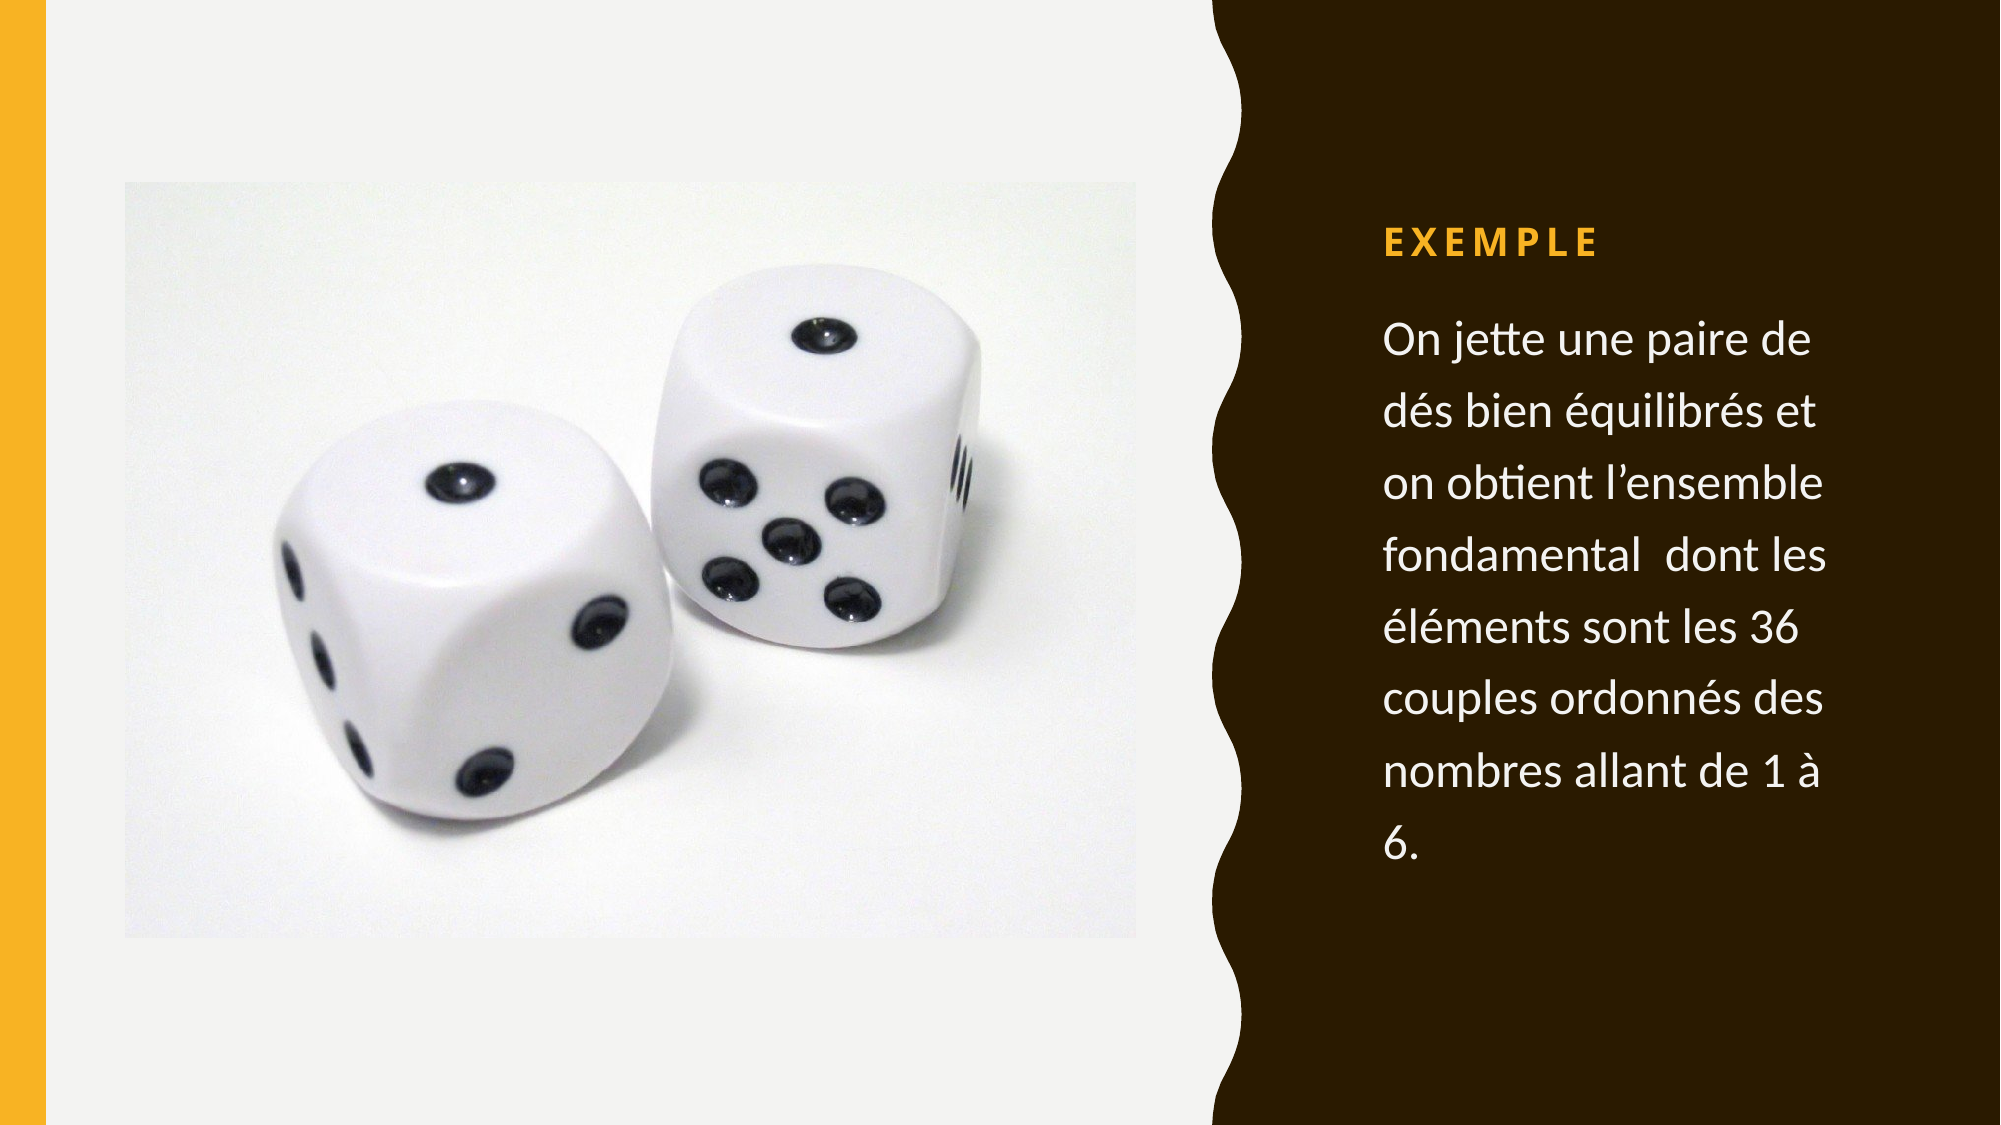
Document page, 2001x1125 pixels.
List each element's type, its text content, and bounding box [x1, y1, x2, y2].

list On jette une paire de dés bien équilibrés et on obtient l’ensemble fondamental dont les éléments sont les 36 couples ordonnés des nombres allant de 1 à 6. [1367, 285, 1876, 969]
picture [125, 182, 1136, 938]
title Exemple [1367, 75, 1876, 272]
